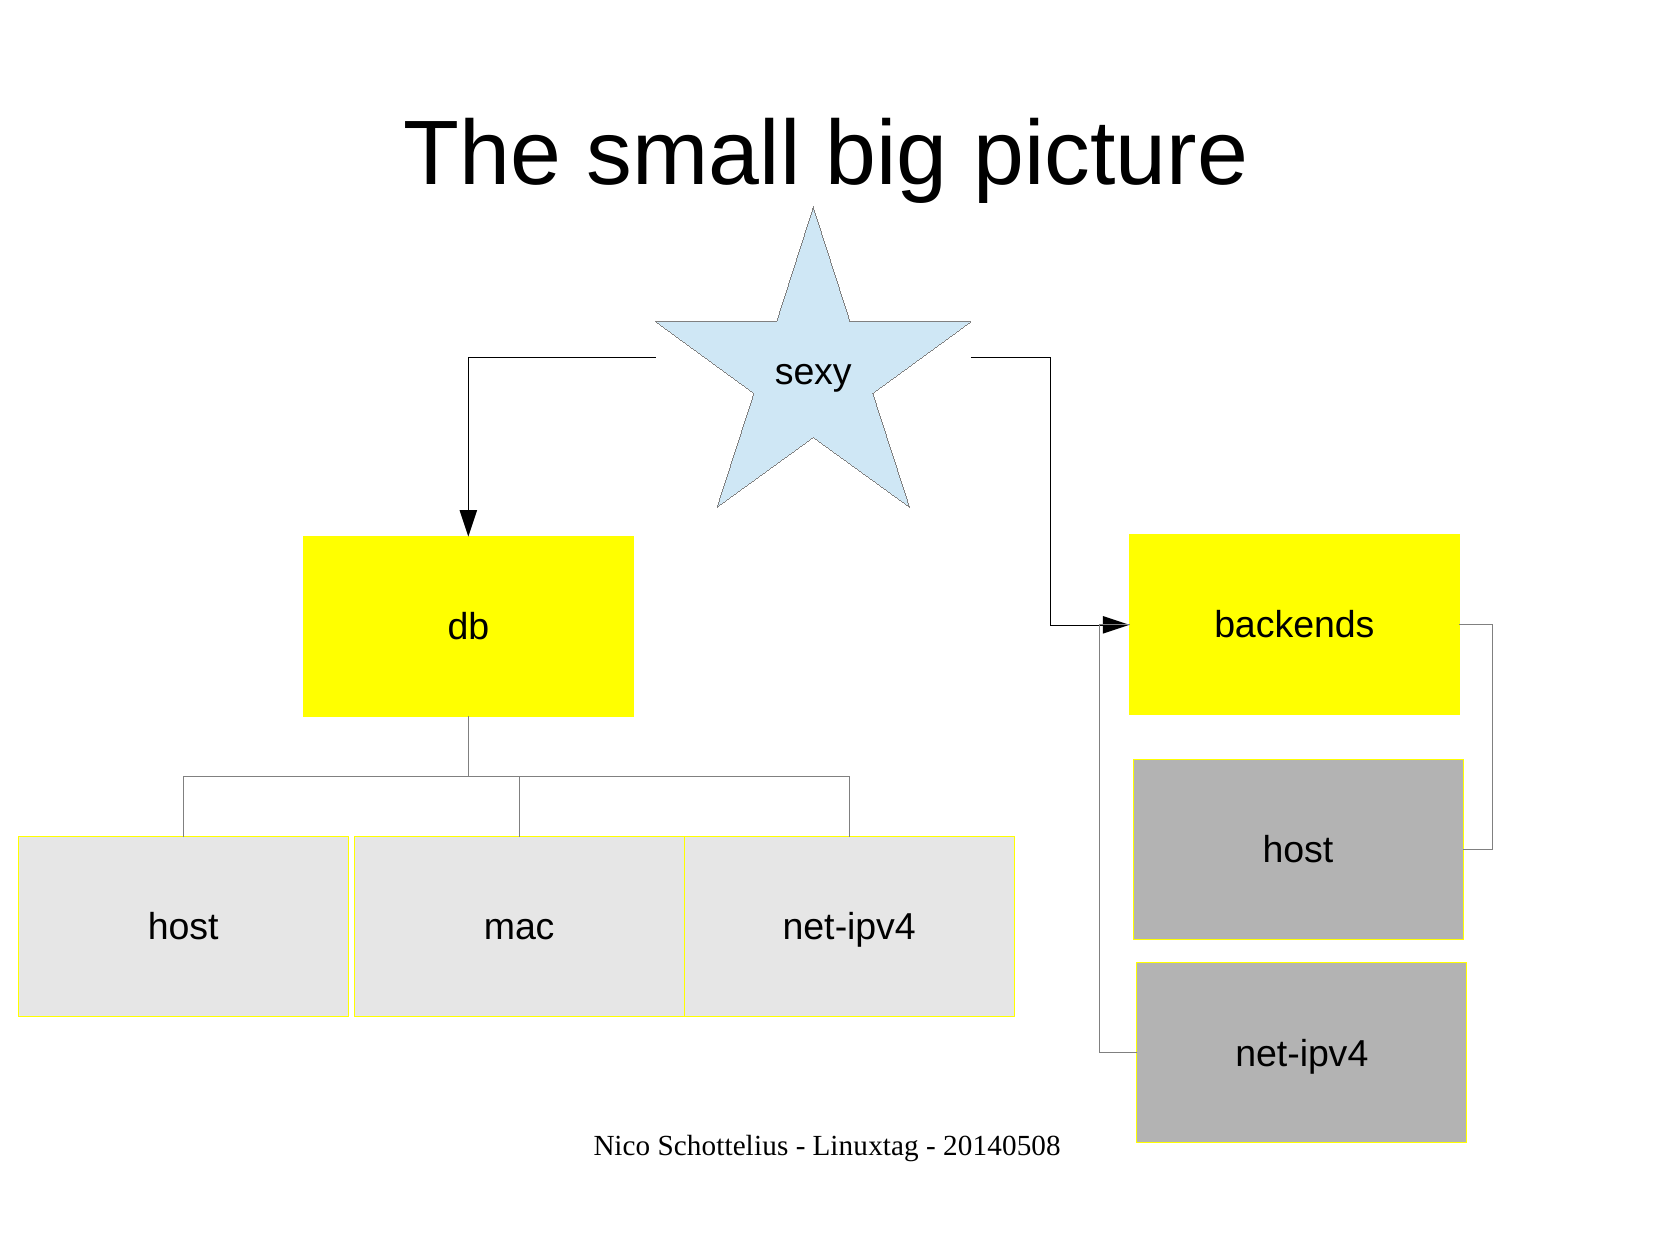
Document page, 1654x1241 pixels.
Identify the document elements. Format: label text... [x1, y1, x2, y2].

title The small big picture [82, 49, 1571, 257]
text_box db [303, 536, 634, 717]
text_box backends [1129, 534, 1460, 715]
text_box host [18, 836, 349, 1017]
text_box mac [354, 836, 684, 1017]
text_box net-ipv4 [684, 836, 1015, 1017]
text_box host [1133, 759, 1464, 940]
text_box sexy [655, 206, 971, 508]
text_box net-ipv4 [1136, 962, 1467, 1143]
